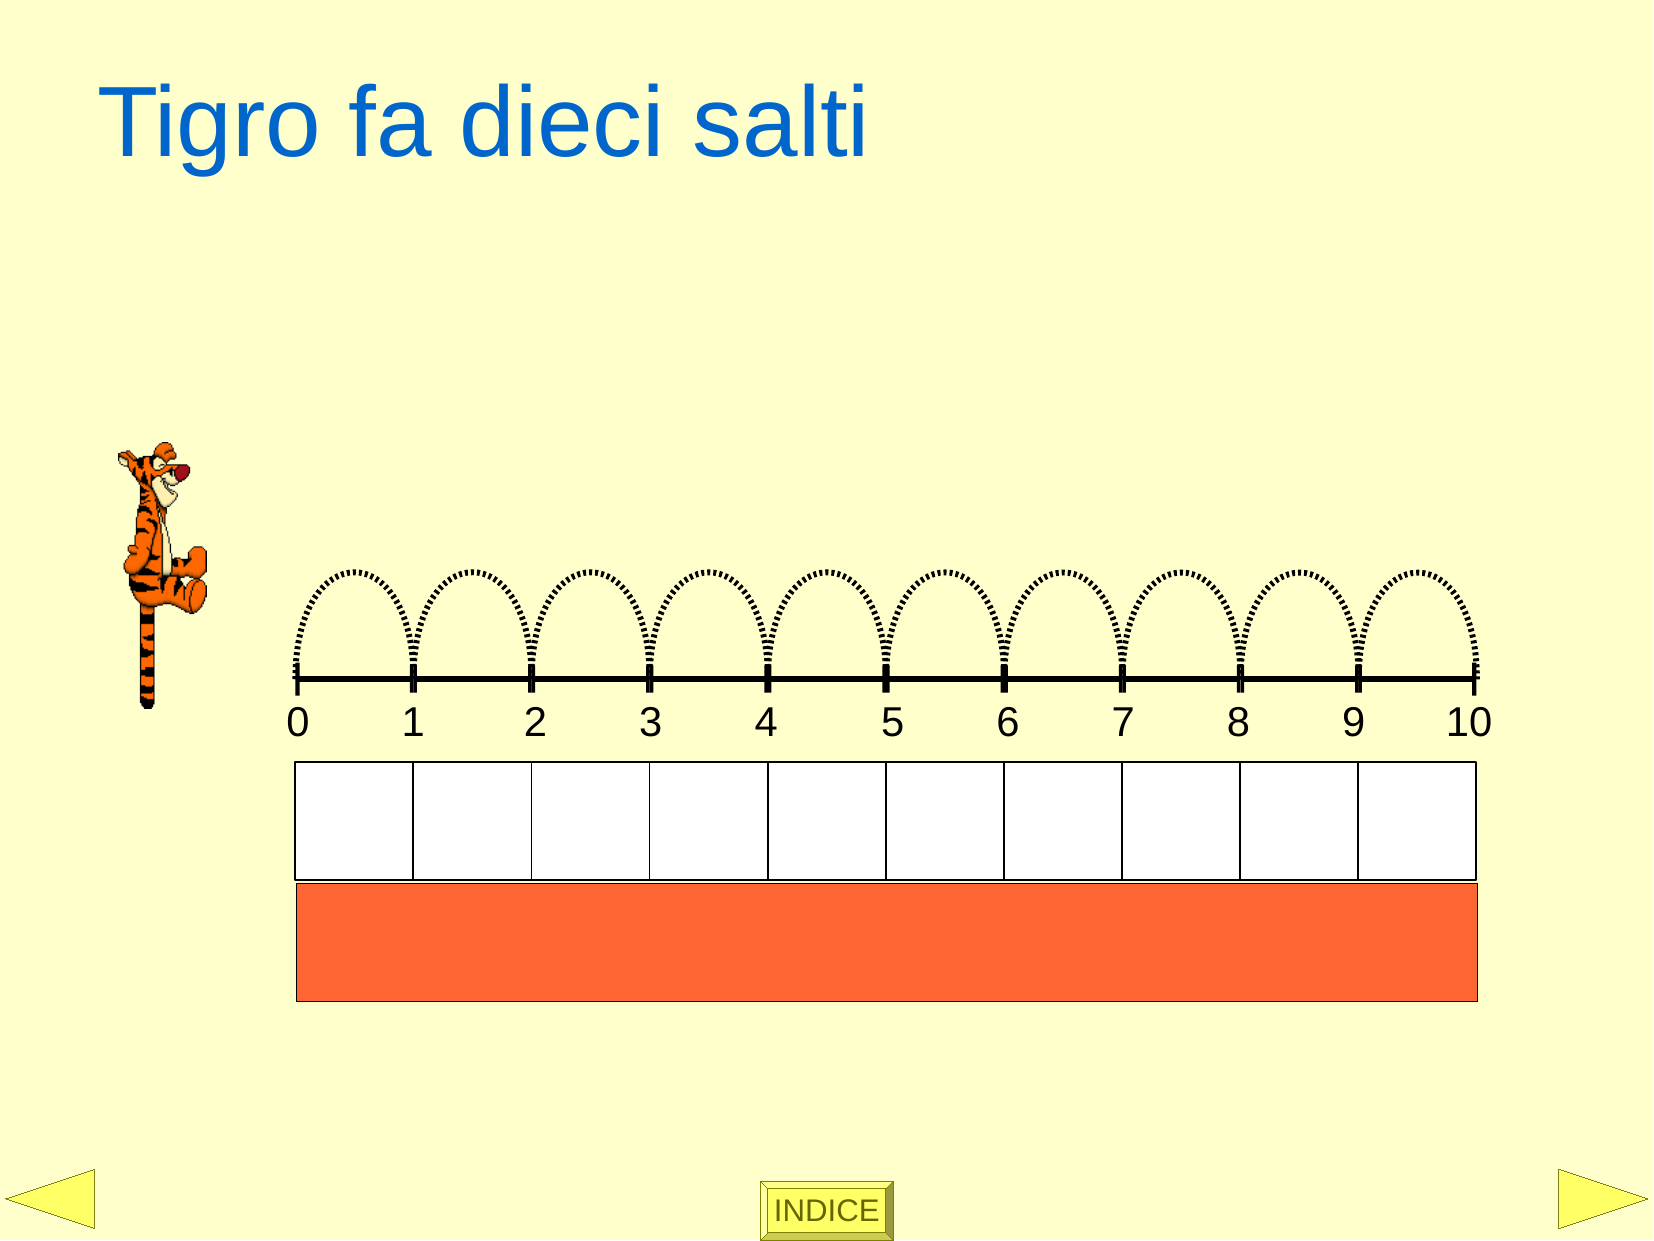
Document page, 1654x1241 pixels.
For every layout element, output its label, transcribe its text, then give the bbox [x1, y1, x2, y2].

text_box [5, 1169, 95, 1229]
text_box INDICE [768, 1189, 885, 1232]
text_box [296, 883, 1478, 1002]
text_box [295, 761, 1477, 880]
picture [118, 442, 207, 709]
text_box Tigro fa dieci salti [82, 59, 886, 186]
text_box 0 1 2 3 4 5 6 7 8 9 10 [271, 690, 1542, 753]
text_box [1558, 1169, 1648, 1229]
